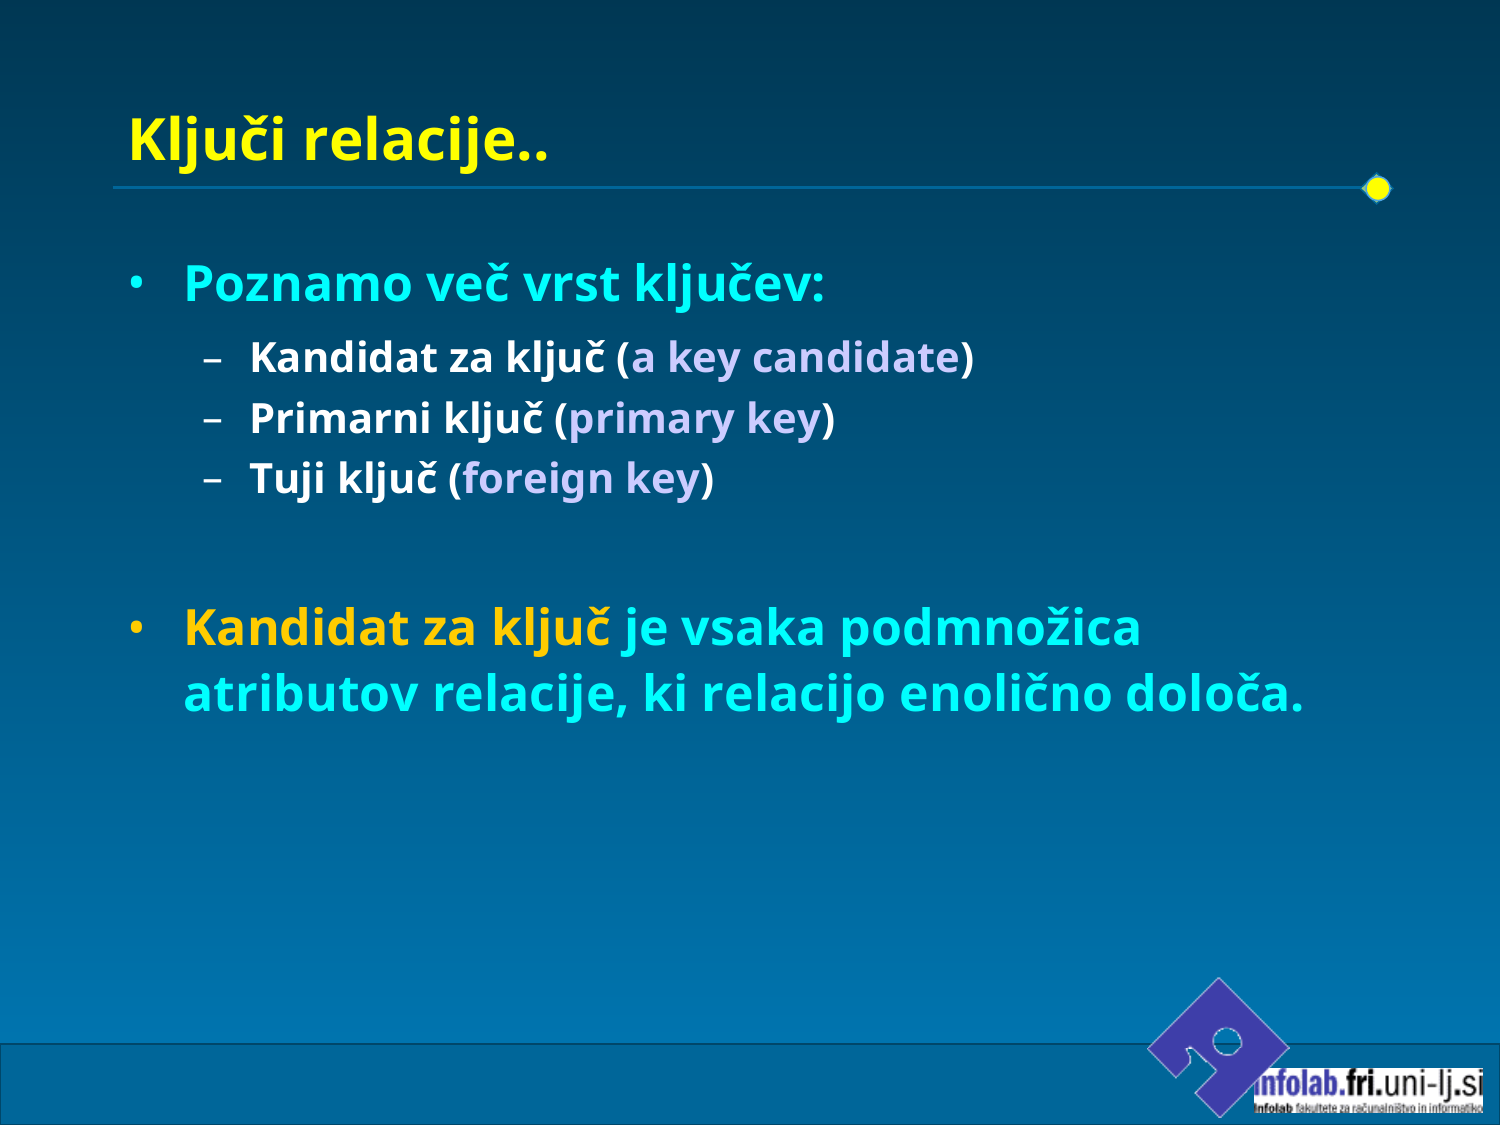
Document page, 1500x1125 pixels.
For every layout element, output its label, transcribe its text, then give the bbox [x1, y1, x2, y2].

title Ključi relacije.. [112, 94, 1388, 181]
picture [1149, 978, 1482, 1117]
list Poznamo več vrst ključev: Kandidat za ključ (a key candidate) Primarni ključ (primary key) Tuji ključ (foreign key) Kandidat za ključ je vsaka podmnožica atributov relacije, ki relacijo enolično določa. [112, 237, 1388, 963]
